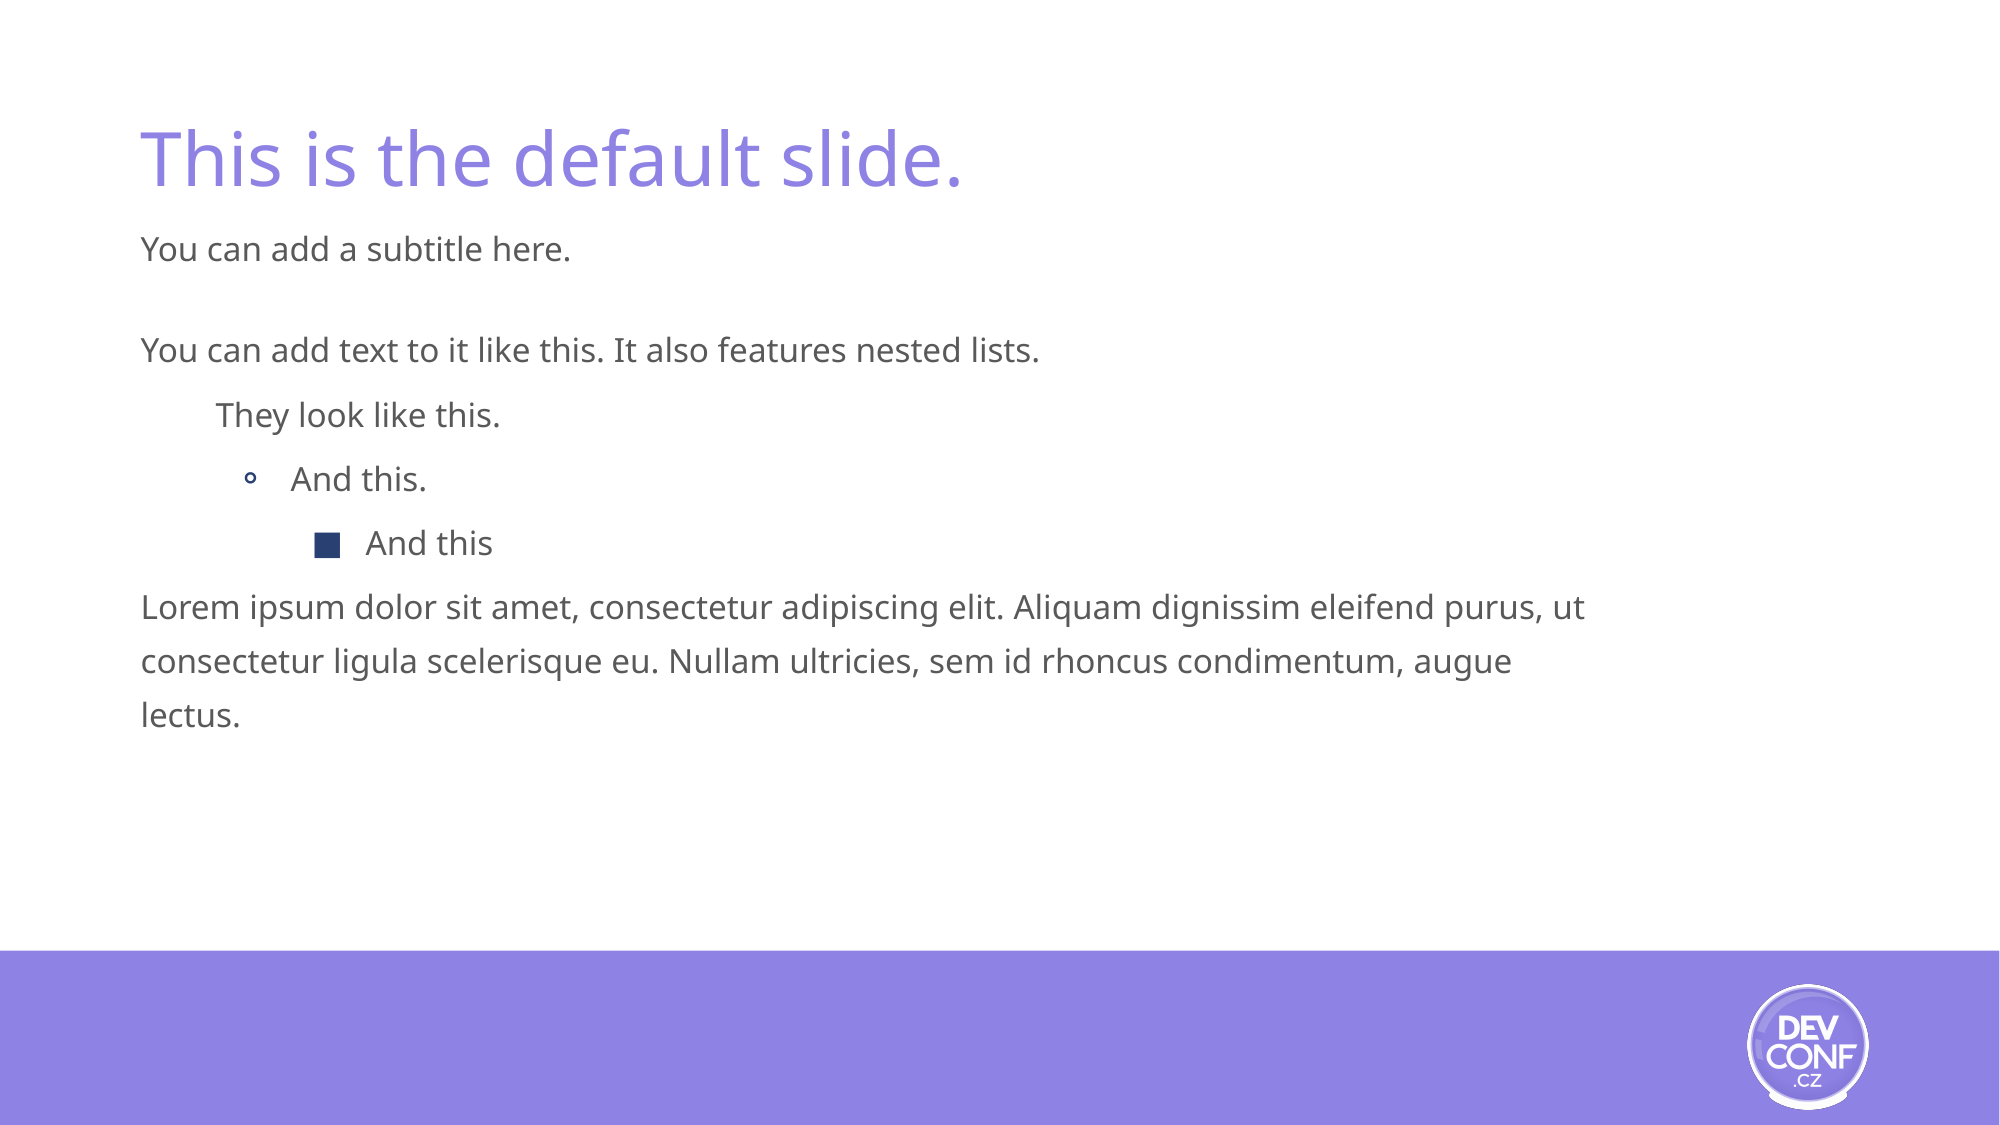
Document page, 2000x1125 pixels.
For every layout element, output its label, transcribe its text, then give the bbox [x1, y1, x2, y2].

picture [1747, 984, 1869, 1110]
title This is the default slide. [140, 93, 1619, 218]
subtitle You can add a subtitle here. [140, 218, 1619, 277]
list You can add text to it like this. It also features nested lists. They look like this. And this. And this Lorem ipsum dolor sit amet, consectetur adipiscing elit. Aliquam dignissim eleifend purus, ut consectetur ligula scelerisque eu. Nullam ultricies, sem id rhoncus condimentum, augue lectus. [140, 315, 1619, 893]
